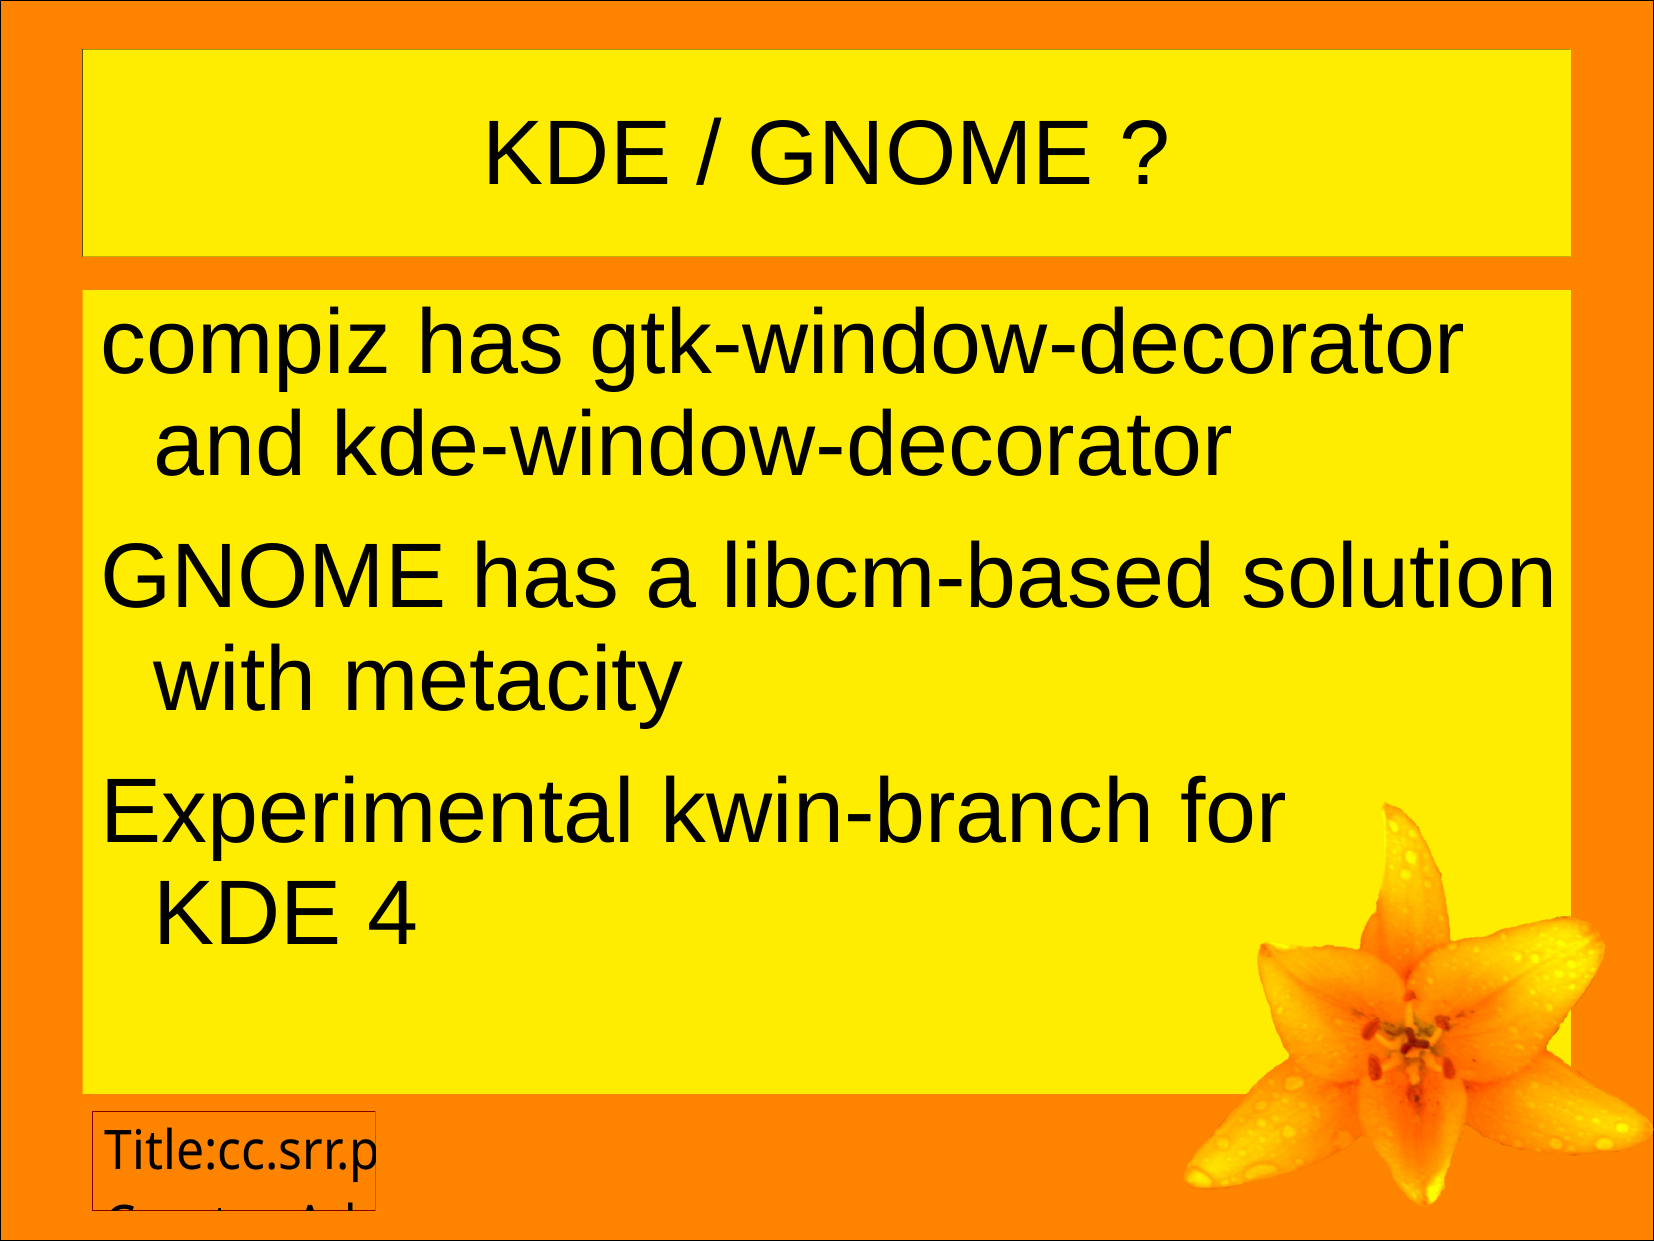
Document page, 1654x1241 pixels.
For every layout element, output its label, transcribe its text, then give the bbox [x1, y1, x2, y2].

picture [1181, 767, 1654, 1241]
title KDE / GNOME ? [82, 49, 1571, 257]
picture [88, 1108, 376, 1211]
text_box [0, 0, 1654, 1241]
list compiz has gtk-window-decorator and kde-window-decorator GNOME has a libcm-based solution with metacity Experimental kwin-branch for KDE 4 [82, 290, 1571, 1094]
